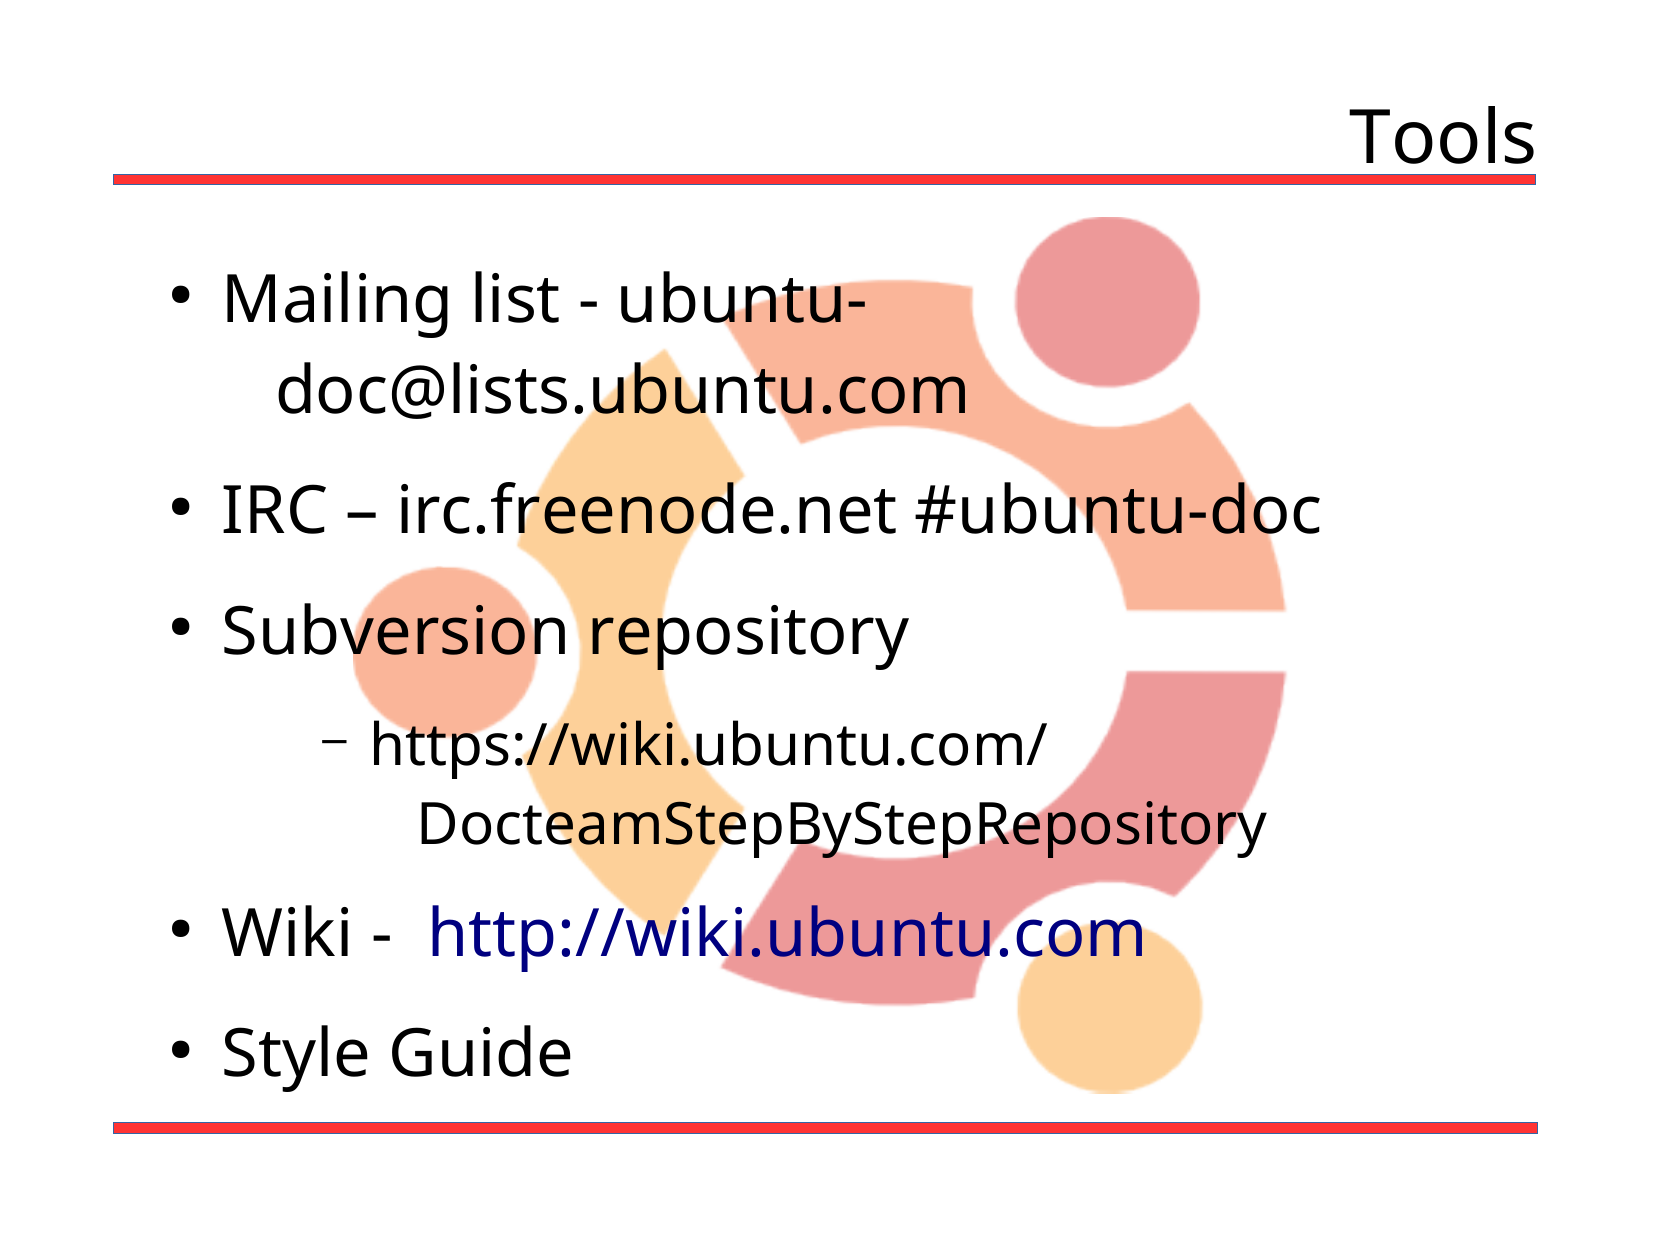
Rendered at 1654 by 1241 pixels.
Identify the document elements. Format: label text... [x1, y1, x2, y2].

list Mailing list - ubuntu-doc@lists.ubuntu.com IRC – irc.freenode.net #ubuntu-doc Subversion repository https://wiki.ubuntu.com/DocteamStepByStepRepository Wiki - http://wiki.ubuntu.com Style Guide [133, 251, 1530, 1115]
title Tools [125, 70, 1538, 198]
